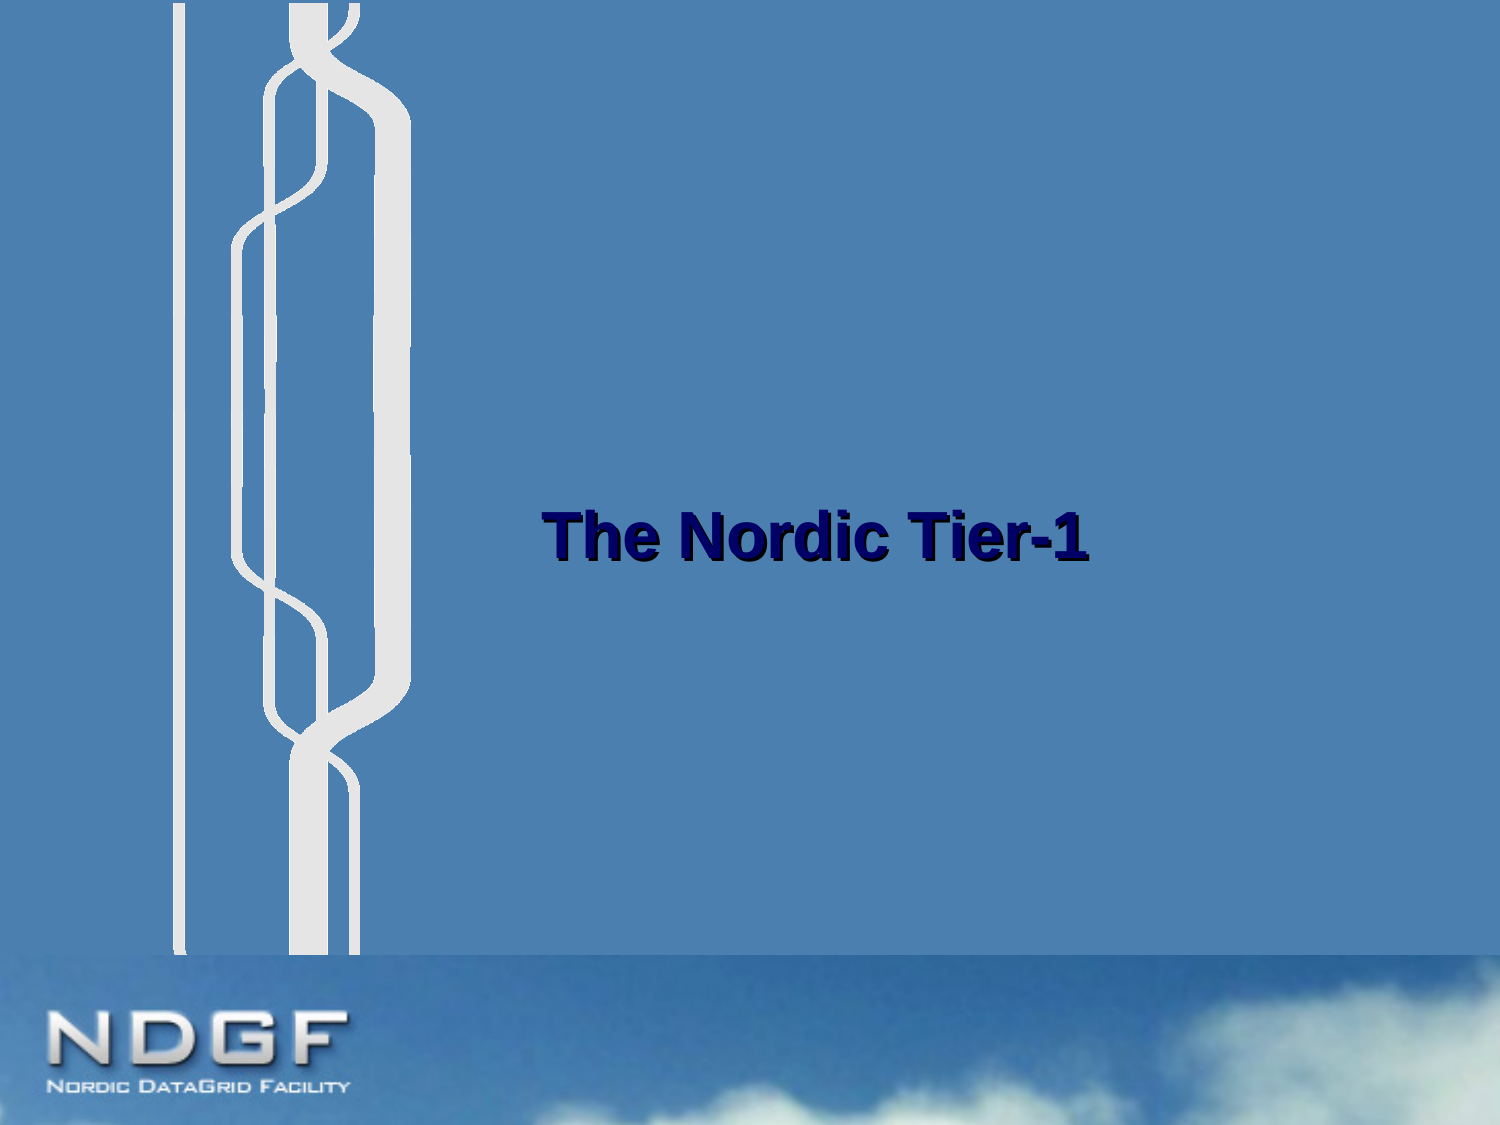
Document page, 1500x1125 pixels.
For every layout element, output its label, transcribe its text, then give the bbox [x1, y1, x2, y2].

picture [0, 3, 1500, 1125]
title The Nordic Tier-1 [324, 361, 1306, 709]
